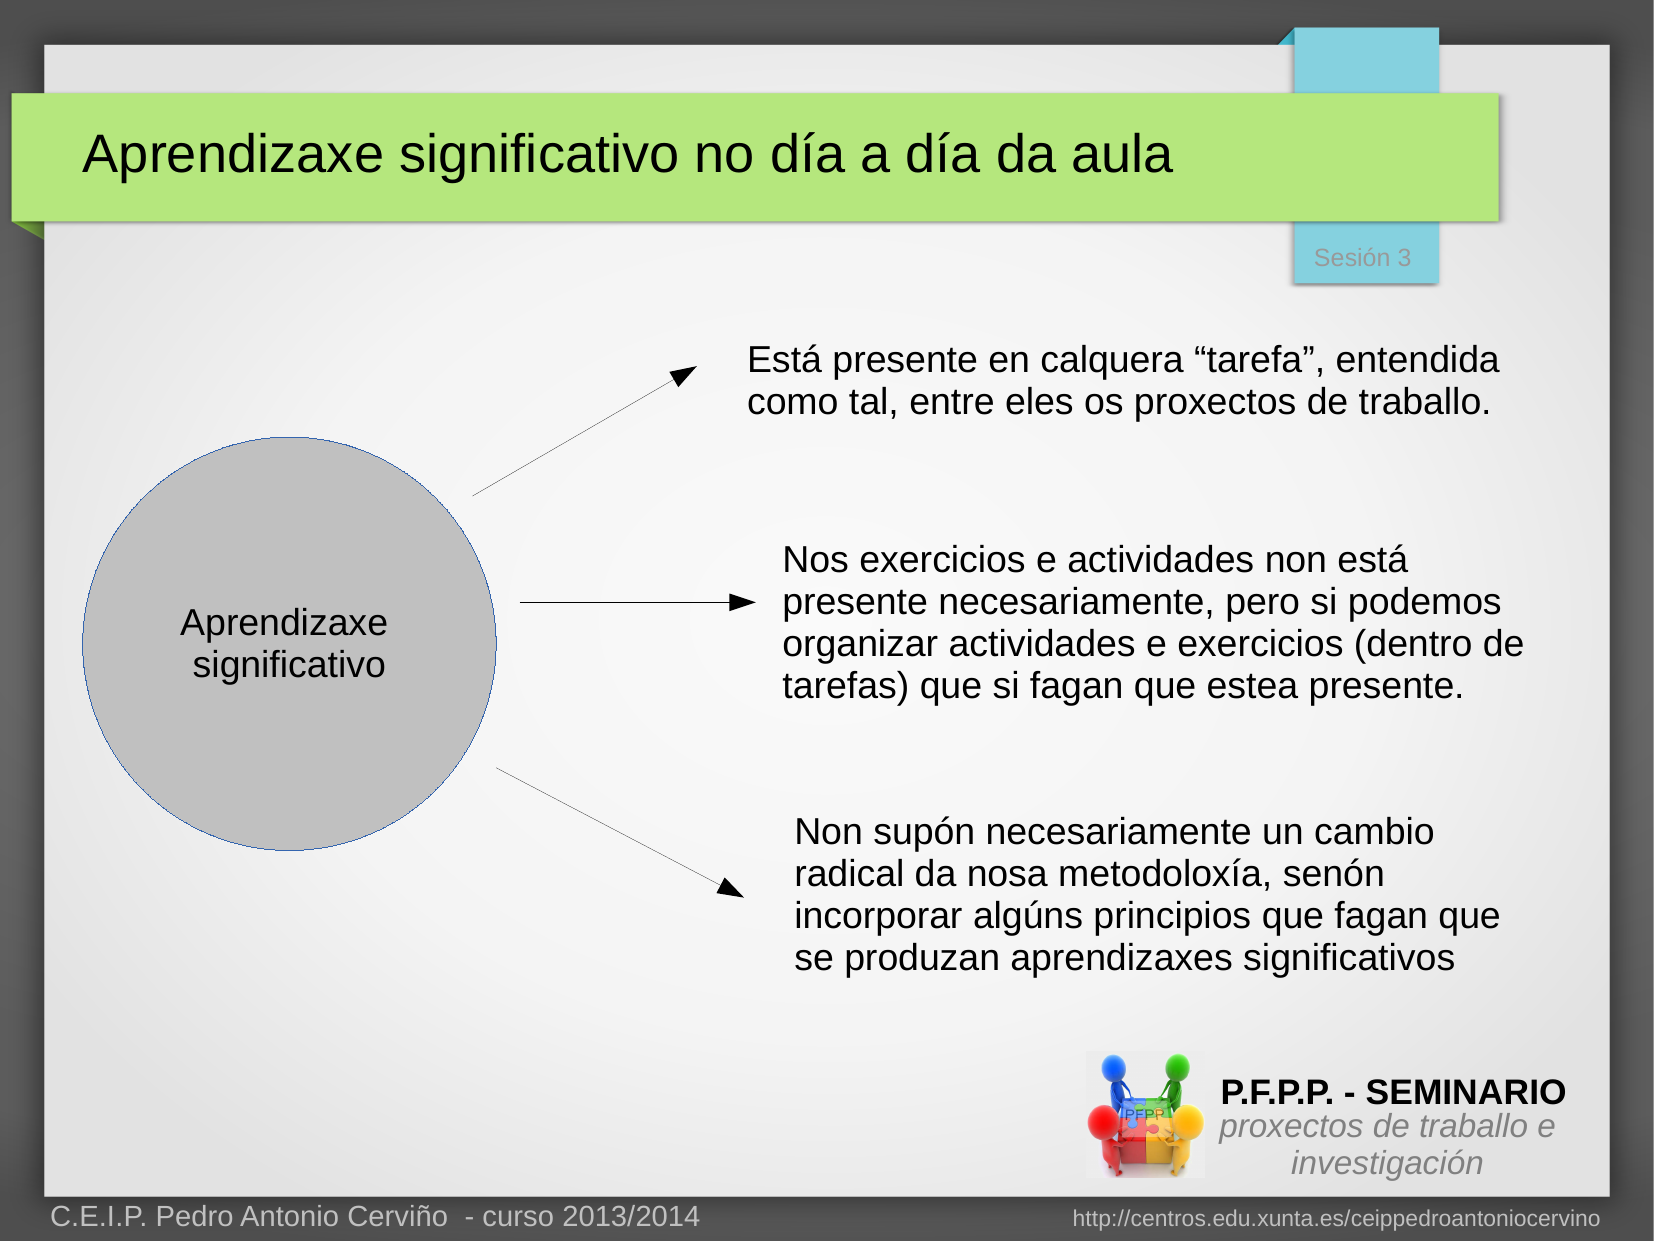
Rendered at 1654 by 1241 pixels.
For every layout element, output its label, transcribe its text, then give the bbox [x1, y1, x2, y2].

picture [0, 0, 1654, 1241]
text_box C.E.I.P. Pedro Antonio Cerviño - curso 2013/2014 http://centros.edu.xunta.es/ceippedroantoniocervino [35, 1192, 1630, 1241]
text_box proxectos de traballo e investigación [1192, 1106, 1583, 1182]
text_box Está presente en calquera “tarefa”, entendida como tal, entre eles os proxectos de traballo. [732, 330, 1548, 430]
text_box Aprendizaxe significativo [82, 437, 497, 851]
title Aprendizaxe significativo no día a día da aula [82, 94, 1465, 213]
text_box Non supón necesariamente un cambio radical da nosa metodoloxía, senón incorporar algúns principios que fagan que se produzan aprendizaxes significativos [779, 803, 1524, 986]
text_box Nos exercicios e actividades non está presente necesariamente, pero si podemos organizar actividades e exercicios (dentro de tarefas) que si fagan que estea presente. [767, 531, 1560, 715]
subtitle P.F.P.P. - SEMINARIO [1205, 1062, 1630, 1123]
text_box Sesión 3 [1299, 236, 1430, 280]
